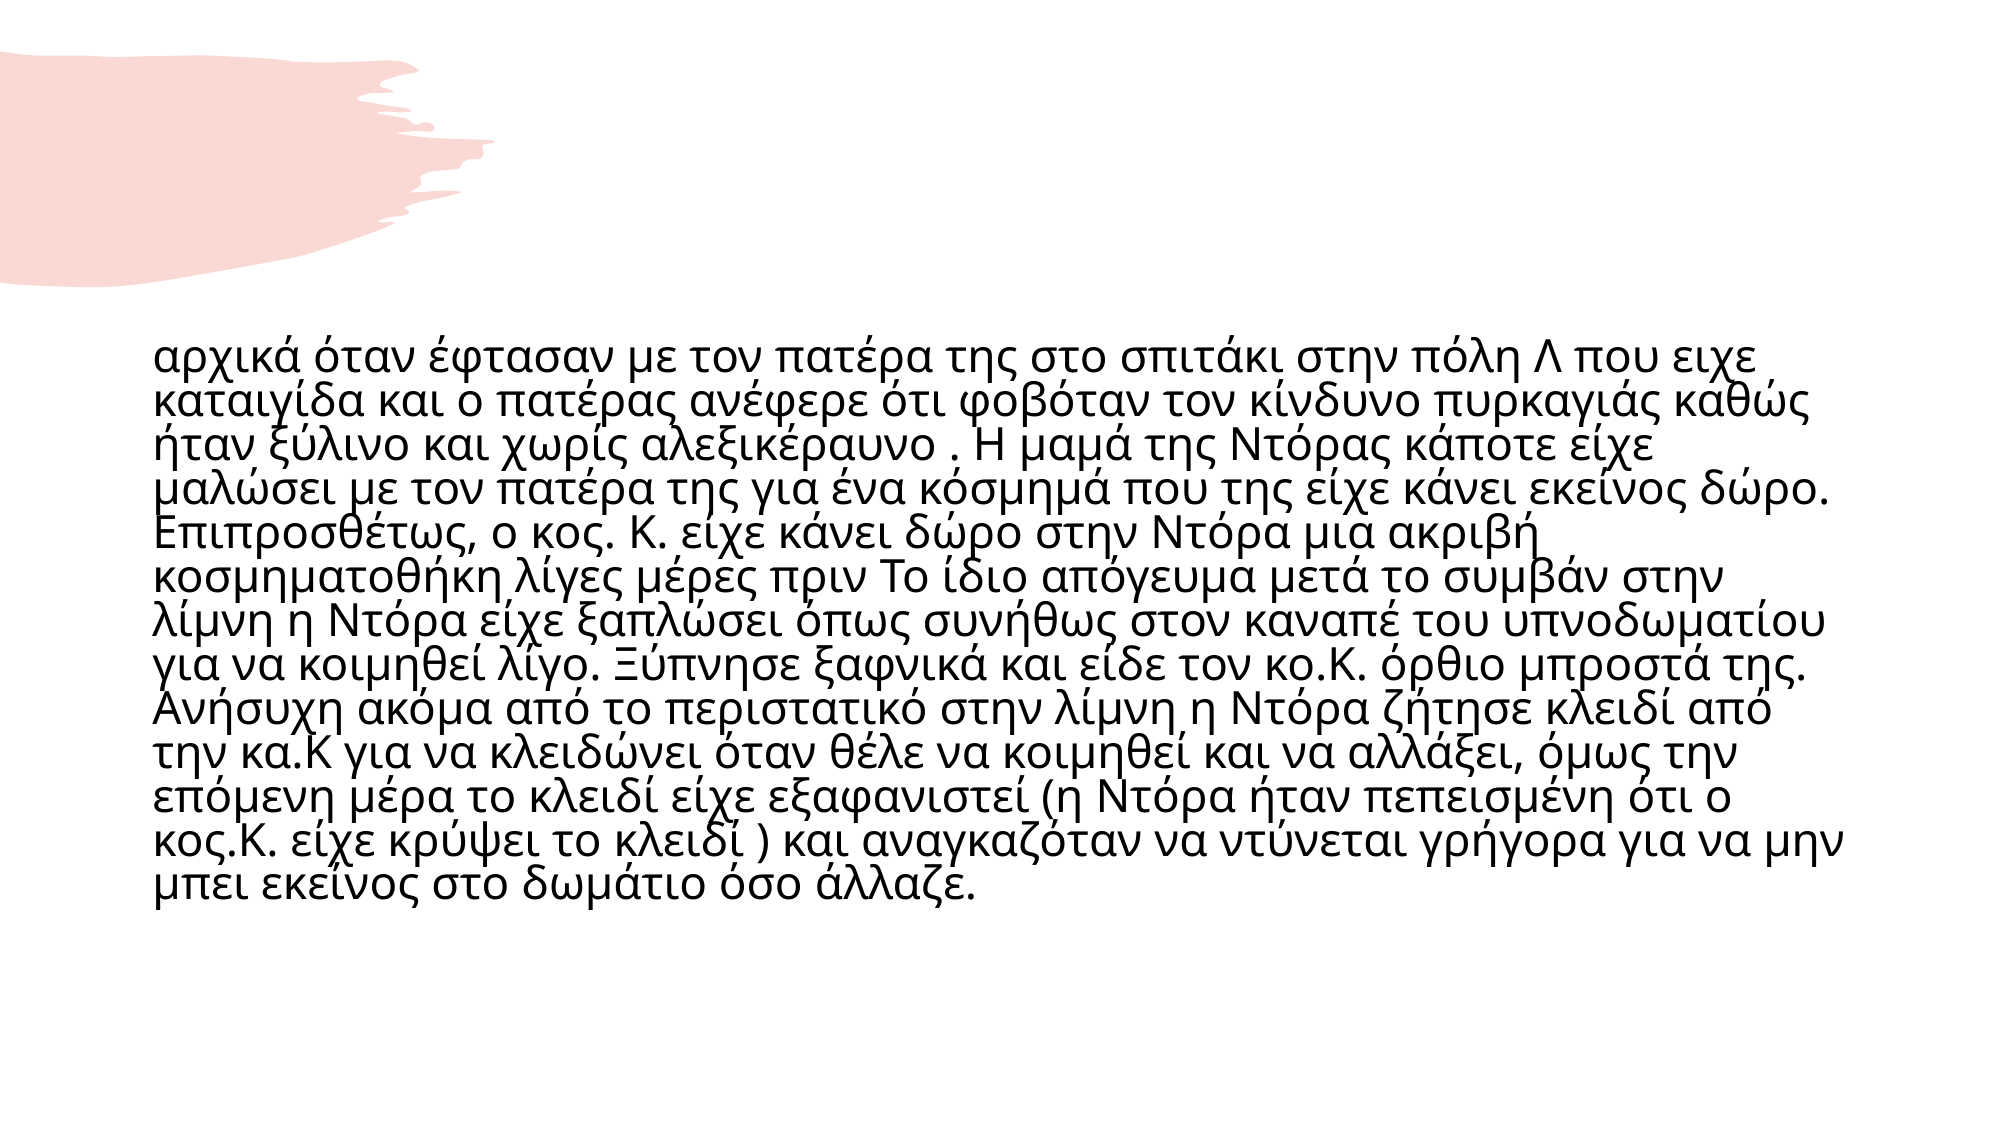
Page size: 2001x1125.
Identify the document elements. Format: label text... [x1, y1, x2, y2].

list αρχικά όταν έφτασαν µε τον πατέρα της στο σπιτάκι στην πόλη Λ που ειχε καταιγίδα και ο πατέρας ανέφερε ότι φοβόταν τον κίνδυνο πυρκαγιάς καθώς ήταν ξύλινο και χωρίς αλεξικέραυνο . Η µαµά της Ντόρας κάποτε είχε µαλώσει µε τον πατέρα της για ένα κόσμημά που της είχε κάνει εκείνος δώρο. Επιπροσθέτως, ο κος. Κ. είχε κάνει δώρο στην Ντόρα µια ακριβή κοσμηματοθήκη λίγες µέρες πριν Το ίδιο απόγευµα µετά το συμβάν στην λίμνη η Ντόρα είχε ξαπλώσει όπως συνήθως στον καναπέ του υπνοδωματίου για να κοιμηθεί λίγο. Ξύπνησε ξαφνικά και είδε τον κο.Κ. όρθιο µπροστά της. Ανήσυχη ακόμα από το περιστατικό στην λίμνη η Ντόρα ζήτησε κλειδί από την κα.Κ για να κλειδώνει όταν θέλε να κοιμηθεί και να αλλάξει, όμως την επόμενη µέρα το κλειδί είχε εξαφανιστεί (η Ντόρα ήταν πεπεισμένη ότι ο κος.Κ. είχε κρύψει το κλειδί ) και αναγκαζόταν να ντύνεται γρήγορα για να µην µπει εκείνος στο δωμάτιο όσο άλλαζε. [137, 329, 1863, 1013]
